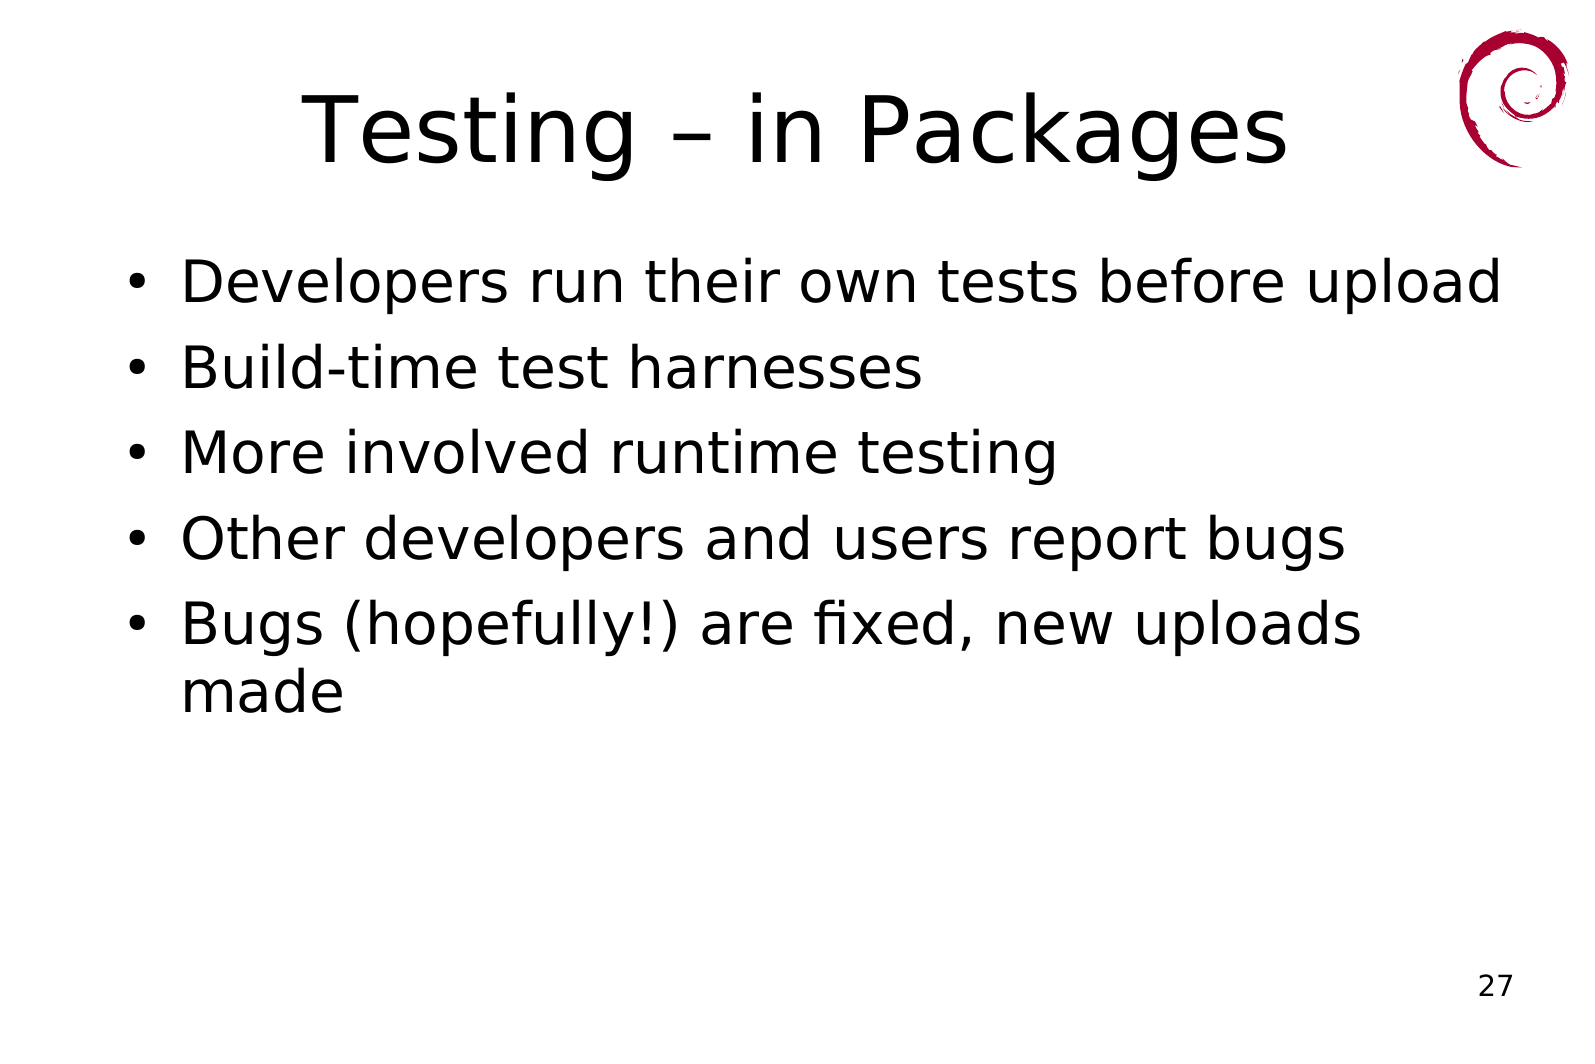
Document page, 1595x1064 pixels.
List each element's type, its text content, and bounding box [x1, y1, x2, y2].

list Developers run their own tests before upload Build-time test harnesses More involved runtime testing Other developers and users report bugs Bugs (hopefully!) are fixed, new uploads made [79, 248, 1515, 774]
title Testing – in Packages [79, 42, 1515, 220]
